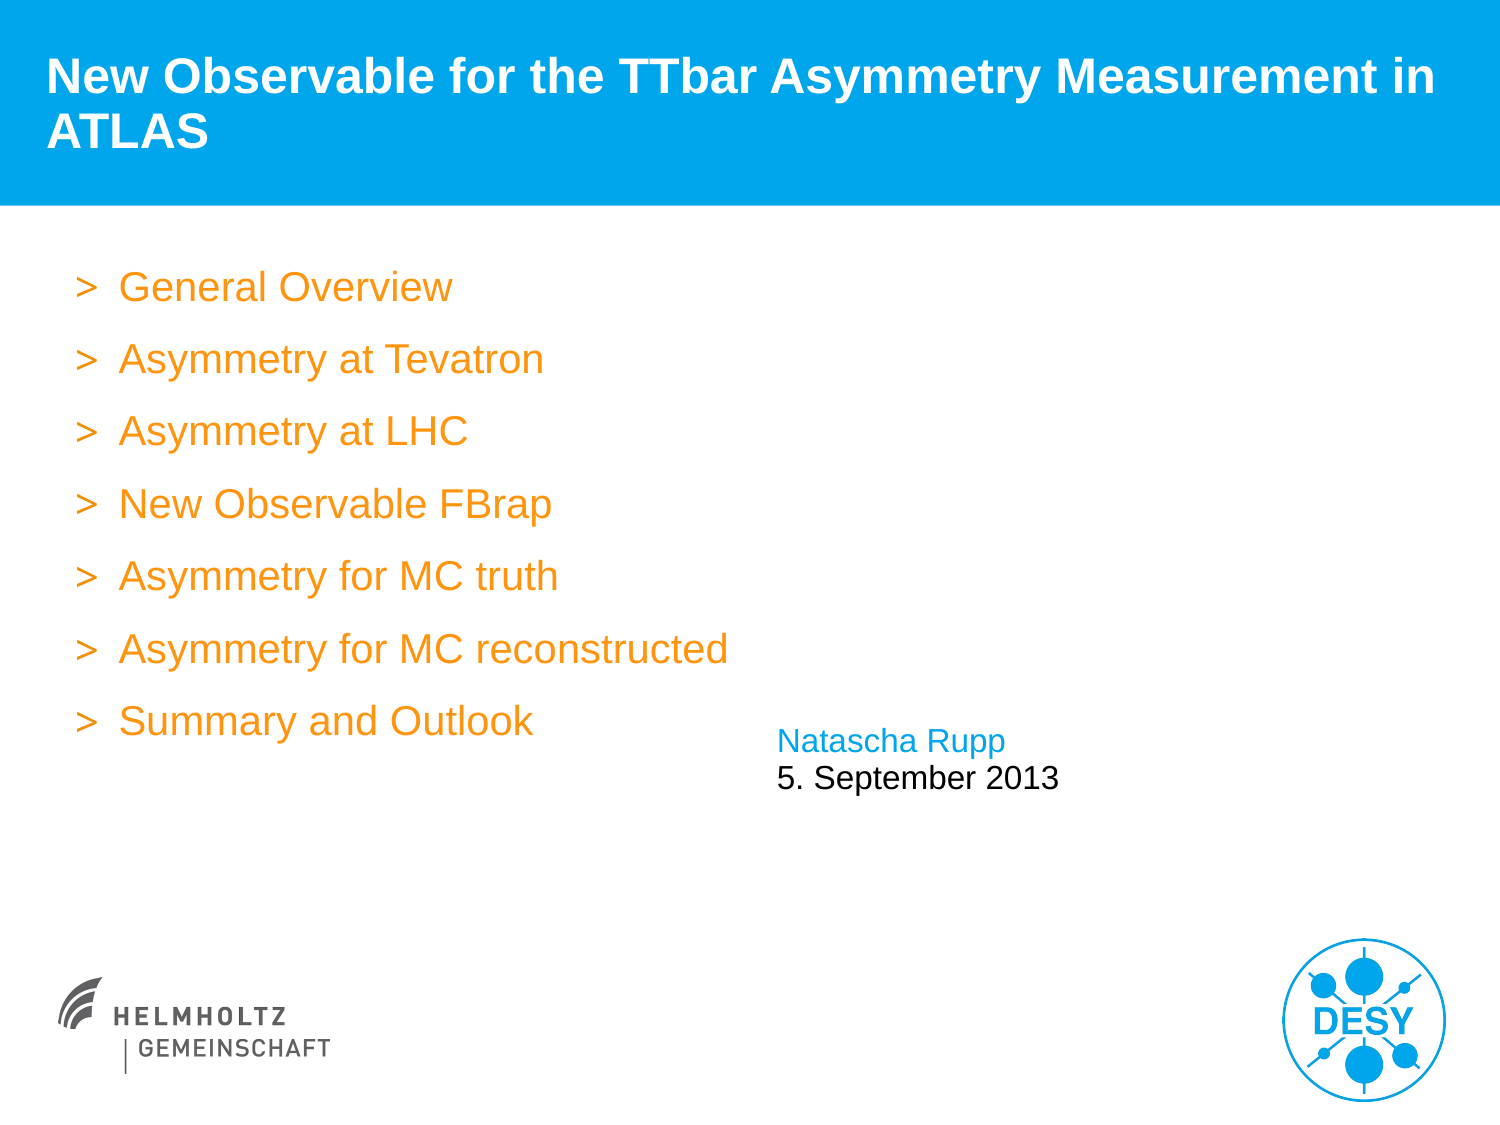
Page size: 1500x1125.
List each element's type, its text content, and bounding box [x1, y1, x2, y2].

picture [1376, 938, 1446, 1006]
picture [1282, 938, 1352, 1008]
picture [58, 977, 330, 1074]
picture [1379, 1034, 1446, 1102]
text_box Natascha Rupp 5. September 2013 [762, 714, 1446, 805]
title New Observable for the TTbar Asymmetry Measurement in ATLAS [46, 0, 1444, 208]
picture [1282, 1032, 1349, 1102]
picture [1286, 942, 1443, 1099]
list General Overview Asymmetry at Tevatron Asymmetry at LHC New Observable FBrap Asymmetry for MC truth Asymmetry for MC reconstructed Summary and Outlook [75, 263, 734, 747]
